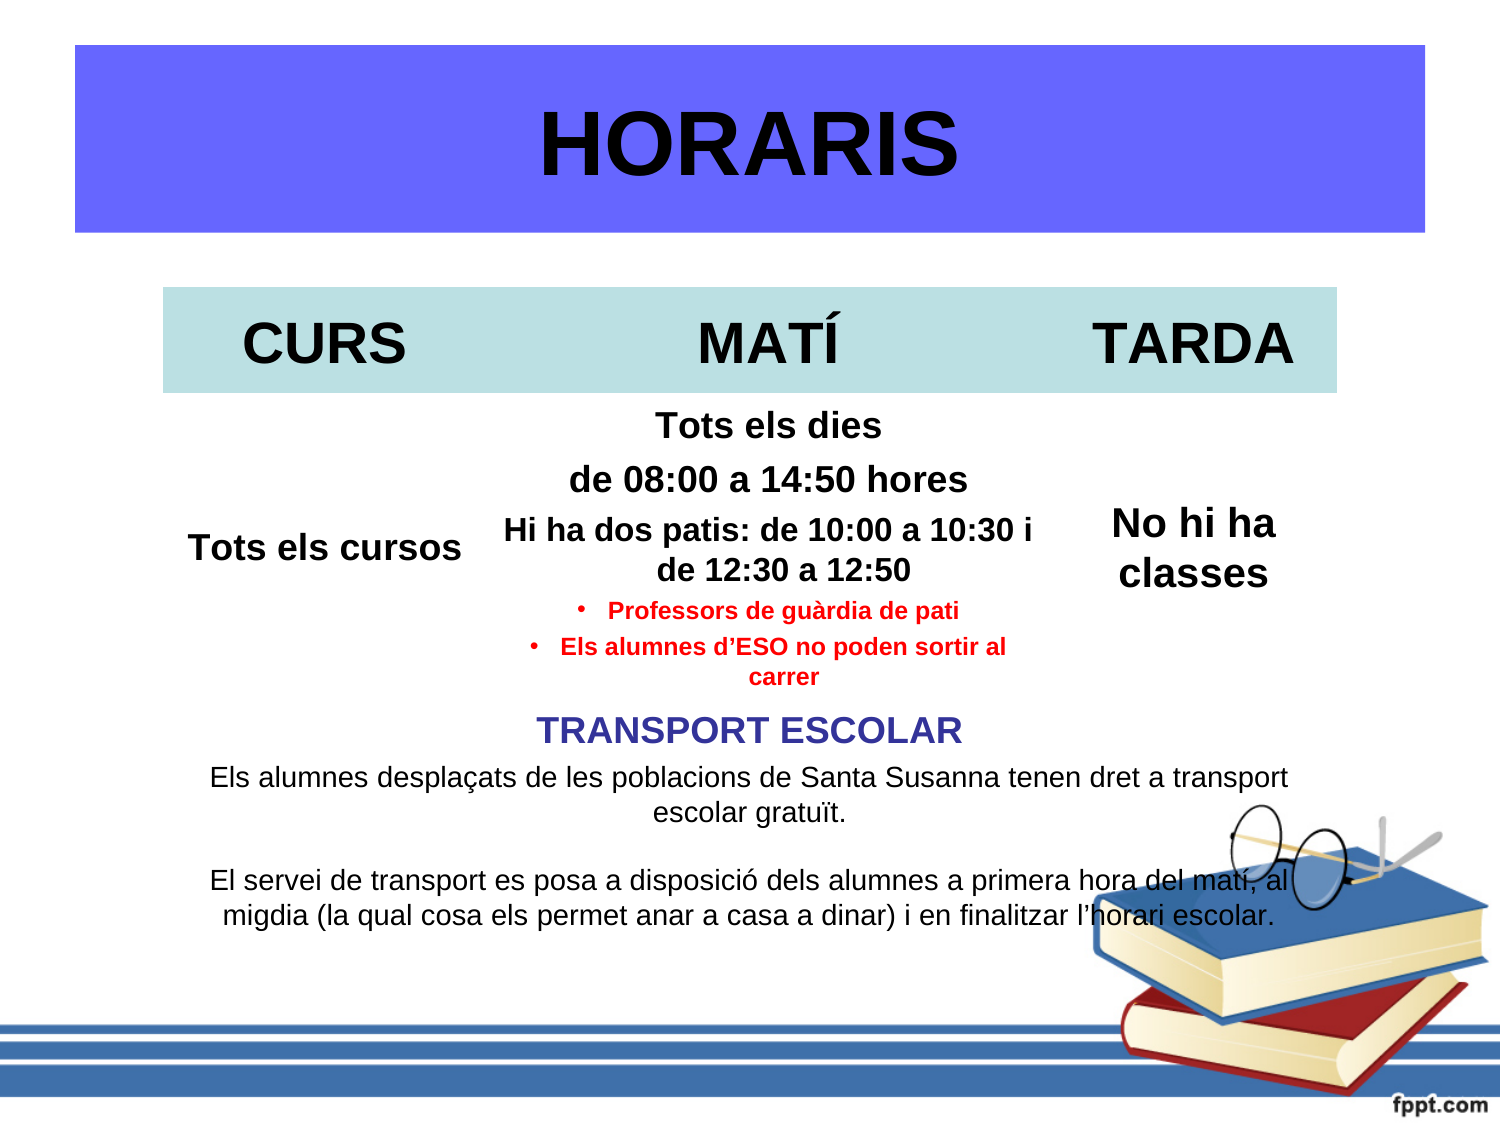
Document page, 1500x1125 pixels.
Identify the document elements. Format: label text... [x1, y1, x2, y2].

table_cell El servei de transport es posa a disposició dels alumnes a primera hora del matí, al migdia (la qual cosa els permet anar a casa a dinar) i en finalitzar l’horari escolar. [163, 836, 1337, 956]
title HORARIS [75, 45, 1426, 233]
table_cell Tots els cursos [163, 393, 488, 698]
table_header TARDA [1050, 287, 1337, 393]
table_header CURS [163, 287, 488, 393]
table_header MATÍ [488, 287, 1050, 393]
table_cell TRANSPORT ESCOLAR Els alumnes desplaçats de les poblacions de Santa Susanna tenen dret a transport escolar gratuït. [163, 698, 1337, 836]
table_cell No hi ha classes [1050, 393, 1337, 698]
table_cell Tots els dies de 08:00 a 14:50 hores Hi ha dos patis: de 10:00 a 10:30 i de 12:30 a 12:50 Professors de guàrdia de pati Els alumnes d’ESO no poden sortir al carrer [488, 393, 1050, 698]
picture [0, 0, 1500, 1125]
